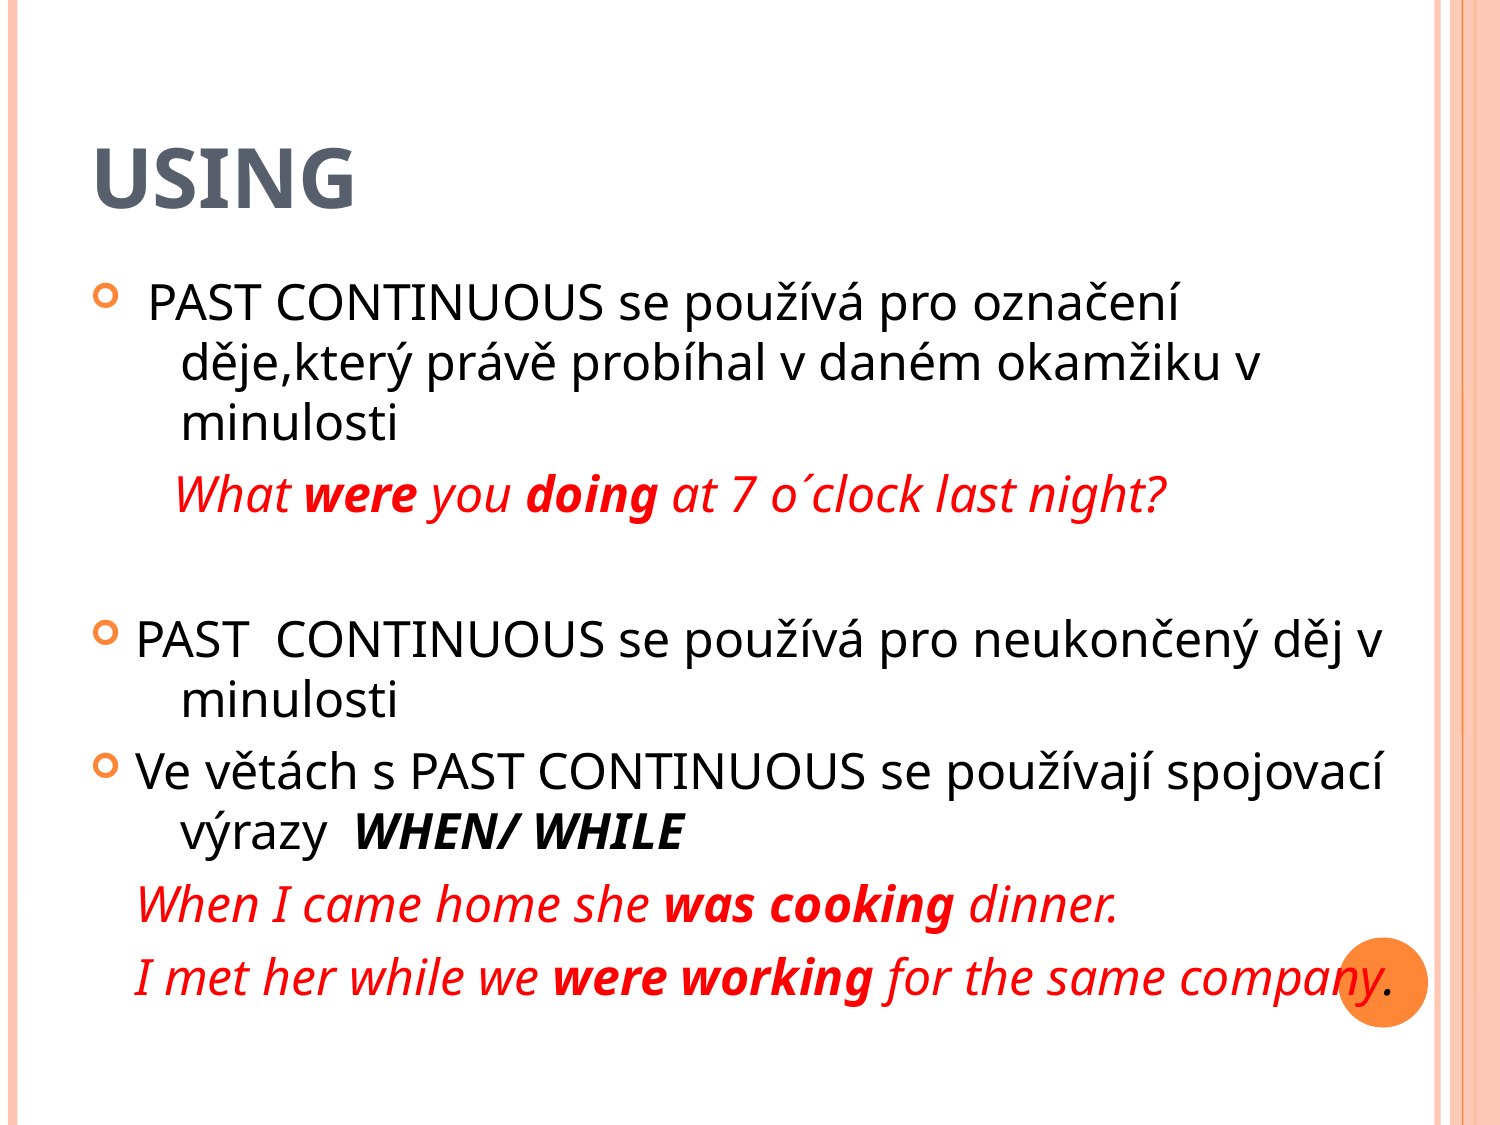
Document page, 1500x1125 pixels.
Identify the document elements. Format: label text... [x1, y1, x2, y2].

list PAST CONTINUOUS se používá pro označení děje,který právě probíhal v daném okamžiku v minulosti What were you doing at 7 o´clock last night? PAST CONTINUOUS se používá pro neukončený děj v minulosti Ve větách s PAST CONTINUOUS se používají spojovací výrazy WHEN/ WHILE When I came home she was cooking dinner. I met her while we were working for the same company. [75, 262, 1424, 1062]
title USING [75, 45, 1300, 233]
